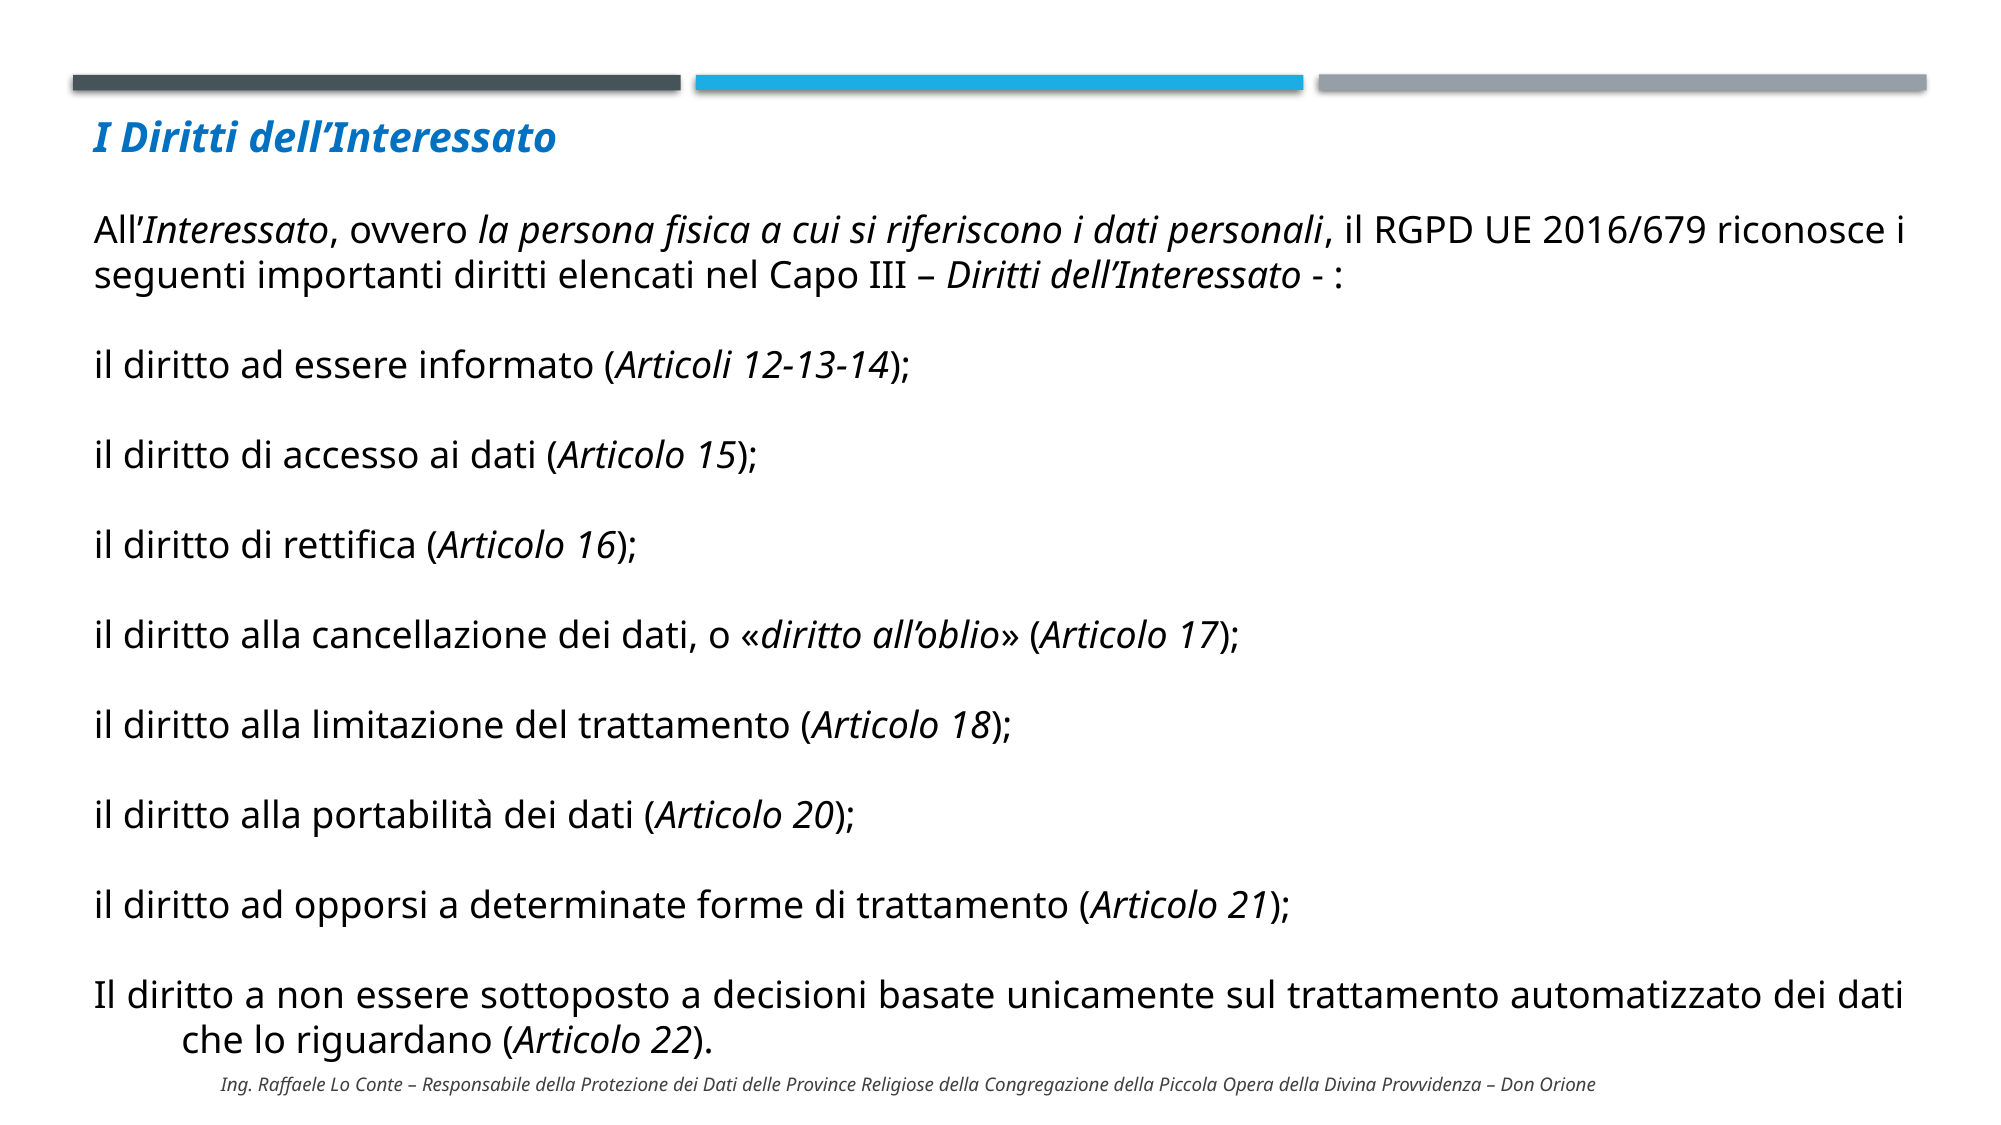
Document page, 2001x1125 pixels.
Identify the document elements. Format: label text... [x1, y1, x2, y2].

slide_number Ing. Raffaele Lo Conte – Responsabile della Protezione dei Dati delle Province Religiose della Congregazione della Piccola Opera della Divina Provvidenza – Don Orione [100, 1053, 1715, 1114]
text_box I Diritti dell’Interessato All’Interessato, ovvero la persona fisica a cui si riferiscono i dati personali, il RGPD UE 2016/679 riconosce i seguenti importanti diritti elencati nel Capo III – Diritti dell’Interessato - : il diritto ad essere informato (Articoli 12-13-14); il diritto di accesso ai dati (Articolo 15); il diritto di rettifica (Articolo 16); il diritto alla cancellazione dei dati, o «diritto all’oblio» (Articolo 17); il diritto alla limitazione del trattamento (Articolo 18); il diritto alla portabilità dei dati (Articolo 20); il diritto ad opporsi a determinate forme di trattamento (Articolo 21); Il diritto a non essere sottoposto a decisioni basate unicamente sul trattamento automatizzato dei dati che lo riguardano (Articolo 22). [79, 103, 1921, 1069]
